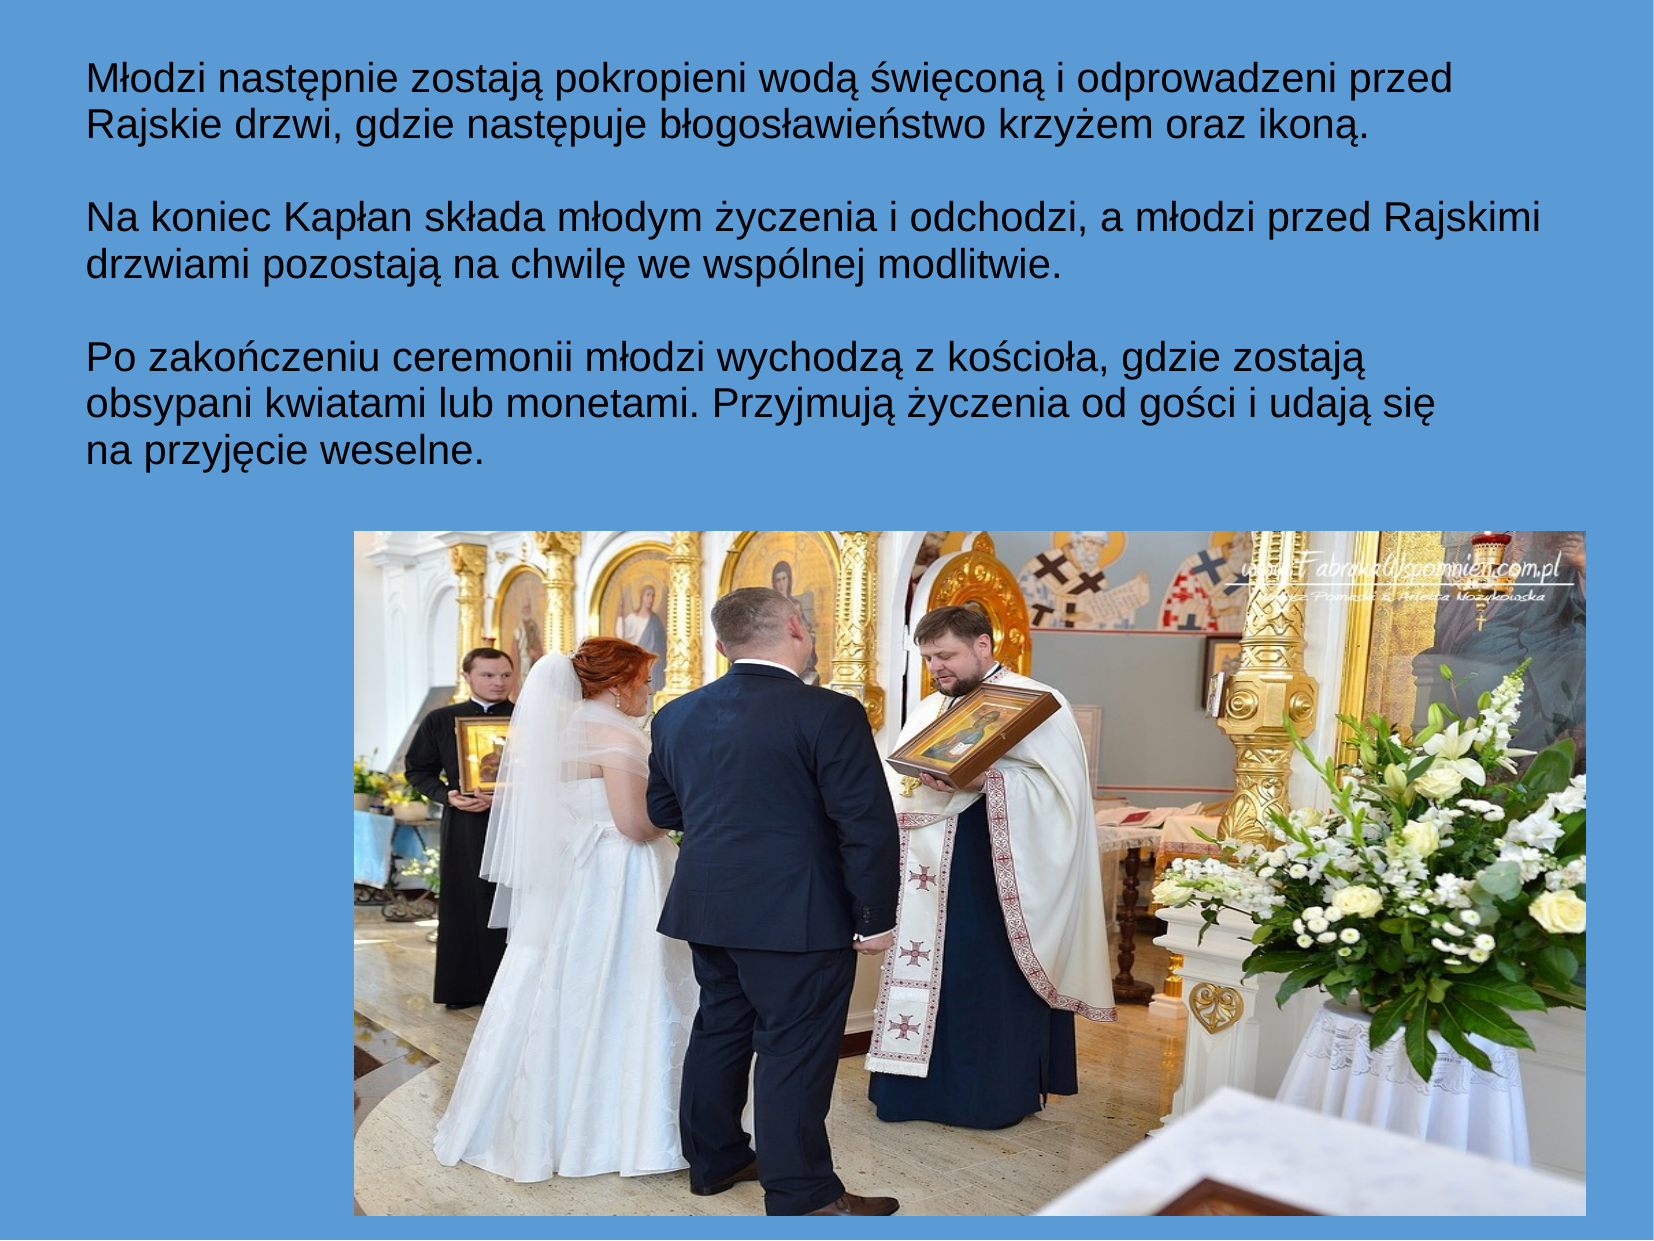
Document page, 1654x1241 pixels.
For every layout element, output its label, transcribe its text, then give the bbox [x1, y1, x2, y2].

text_box Młodzi następnie zostają pokropieni wodą święconą i odprowadzeni przed Rajskie drzwi, gdzie następuje błogosławieństwo krzyżem oraz ikoną. Na koniec Kapłan składa młodym życzenia i odchodzi, a młodzi przed Rajskimi drzwiami pozostają na chwilę we wspólnej modlitwie. Po zakończeniu ceremonii młodzi wychodzą z kościoła, gdzie zostają obsypani kwiatami lub monetami. Przyjmują życzenia od gości i udają się na przyjęcie weselne. [70, 47, 1592, 530]
picture [354, 531, 1586, 1216]
